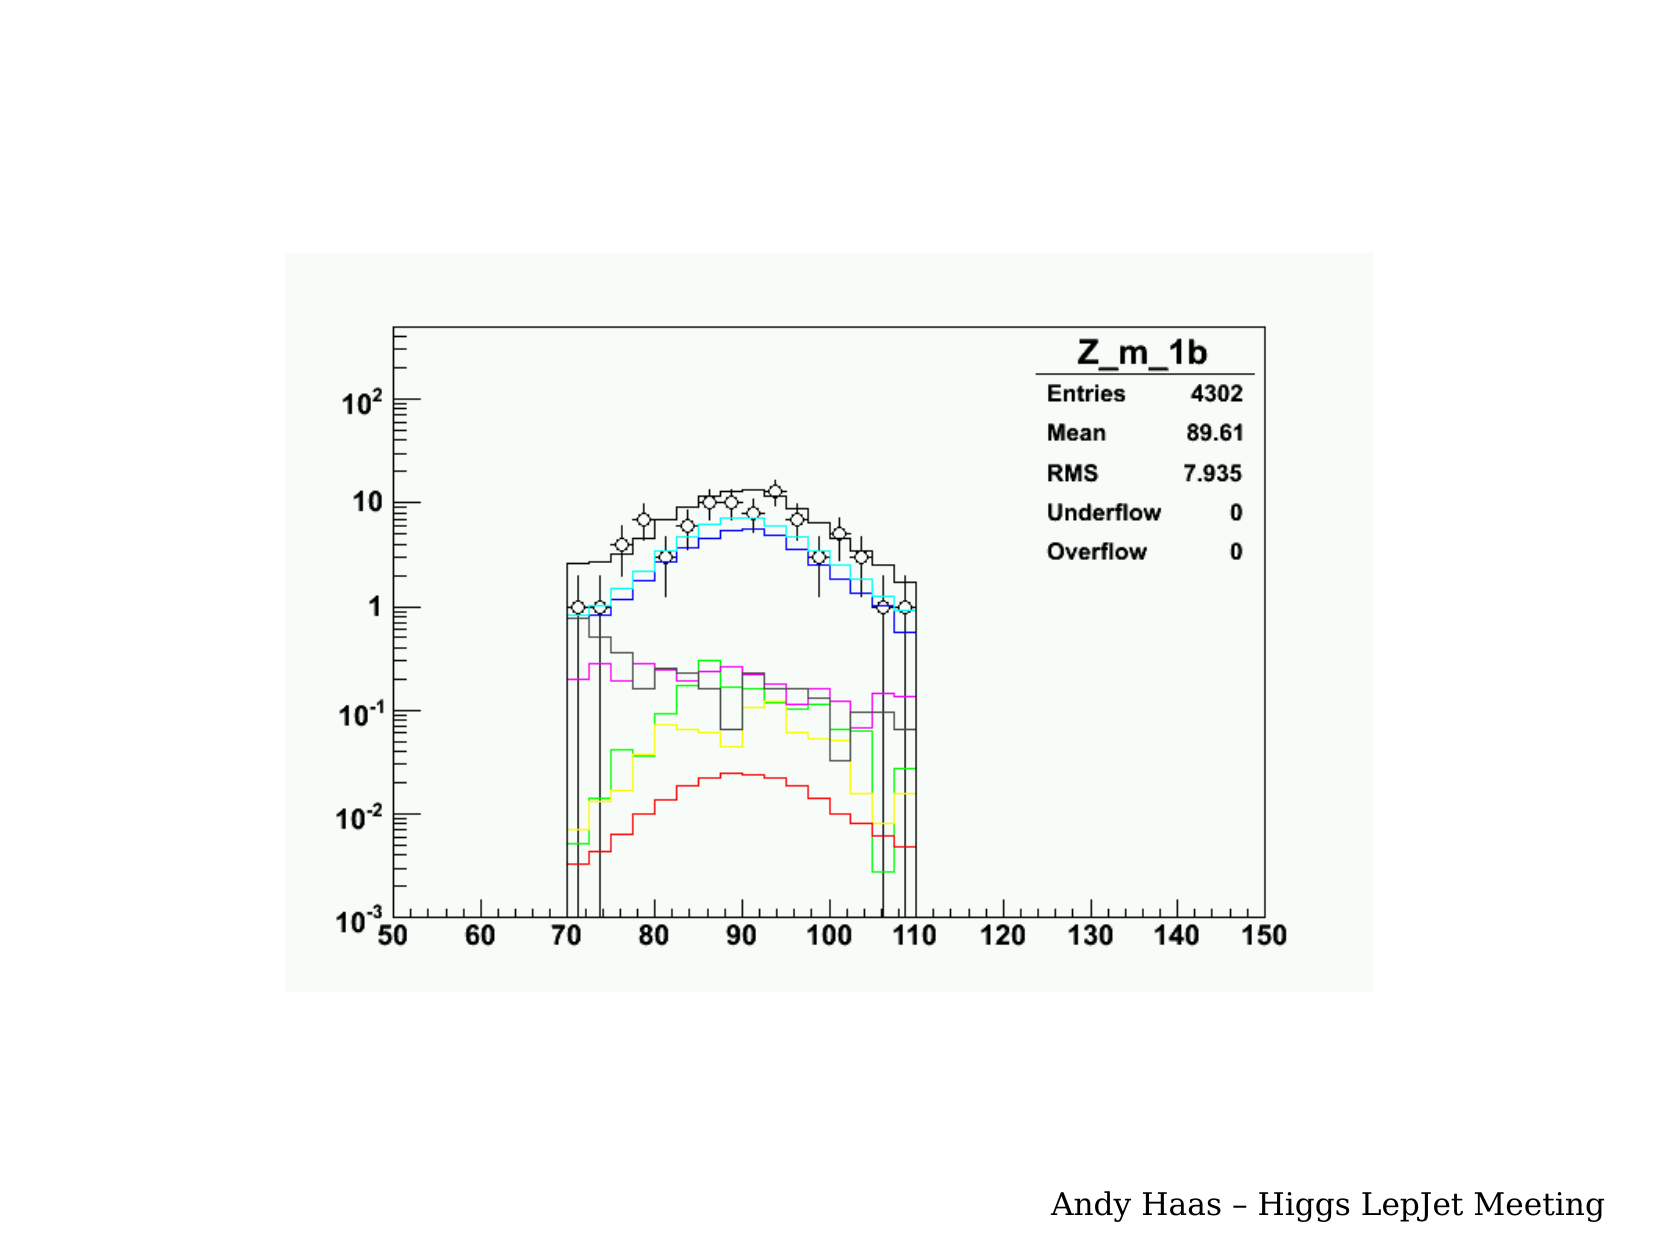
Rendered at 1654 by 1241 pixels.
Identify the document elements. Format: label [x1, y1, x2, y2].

picture [285, 253, 1374, 992]
